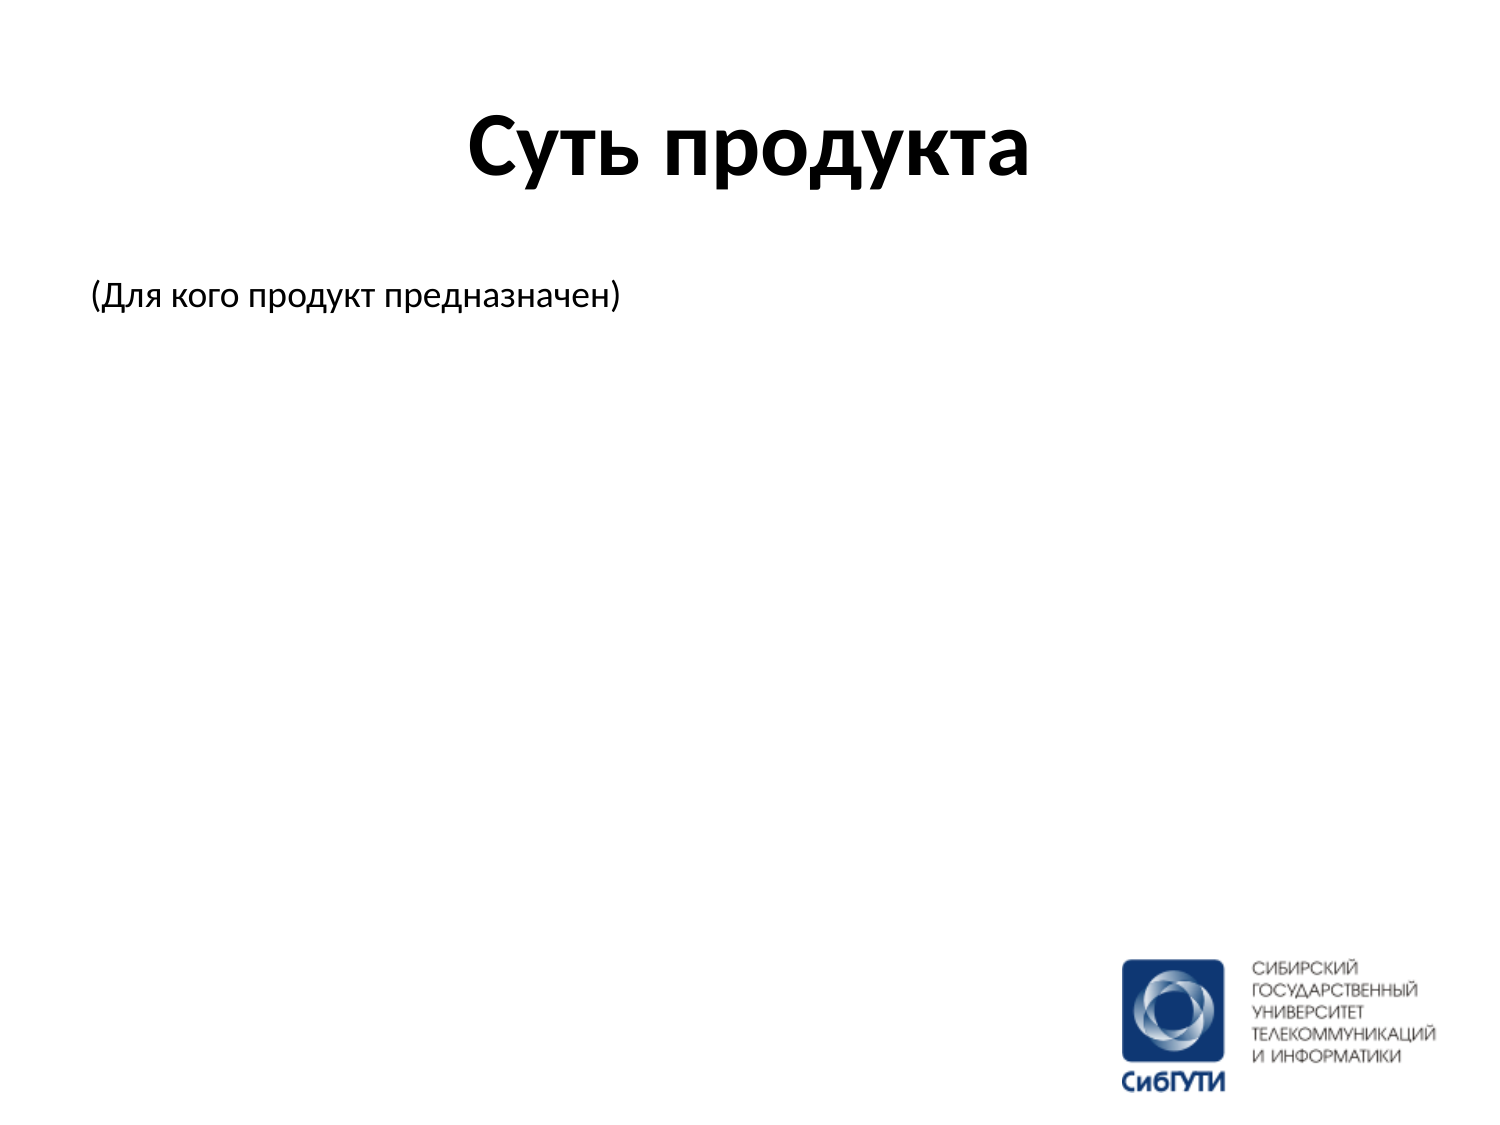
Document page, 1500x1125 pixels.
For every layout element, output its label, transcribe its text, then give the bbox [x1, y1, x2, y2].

list (Для кого продукт предназначен) [75, 262, 1425, 1005]
picture [1122, 958, 1438, 1093]
title Суть продукта [75, 45, 1425, 233]
